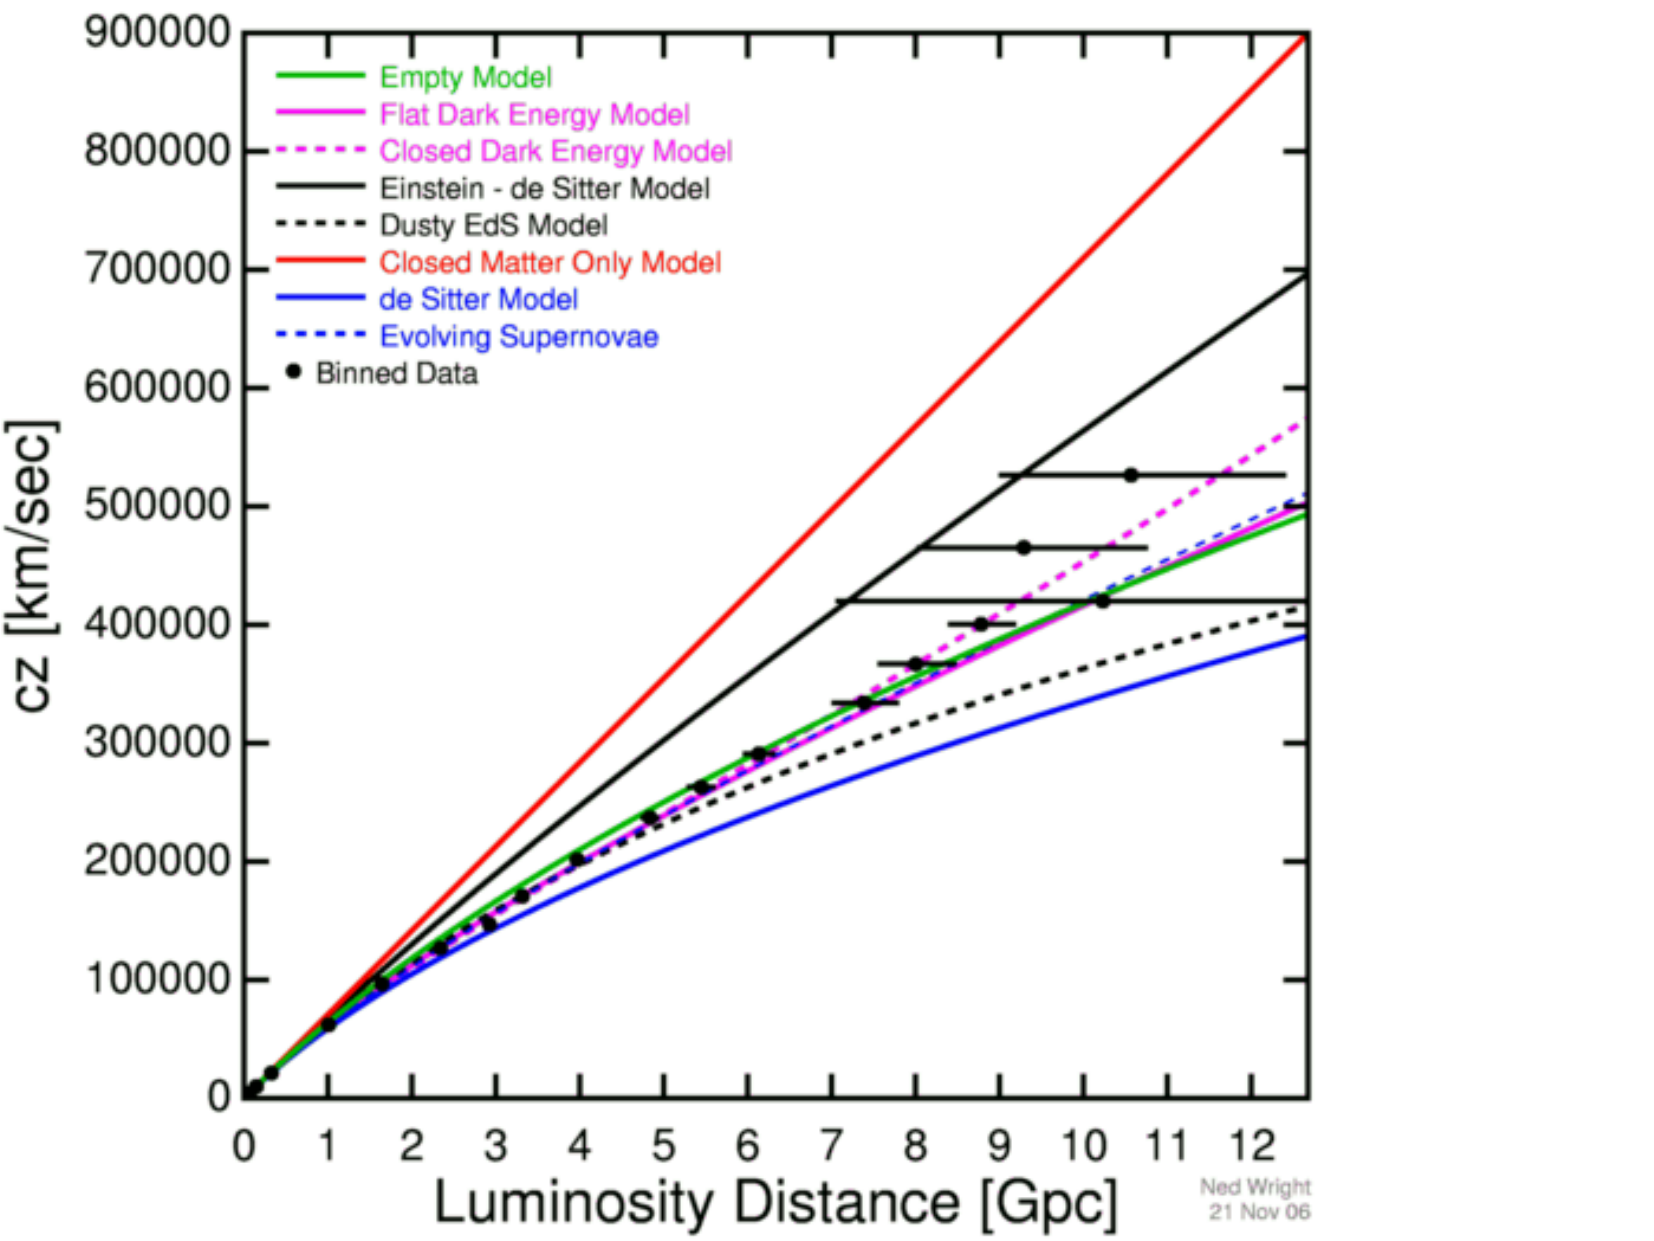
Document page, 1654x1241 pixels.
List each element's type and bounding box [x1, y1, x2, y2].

picture [0, 10, 1317, 1241]
